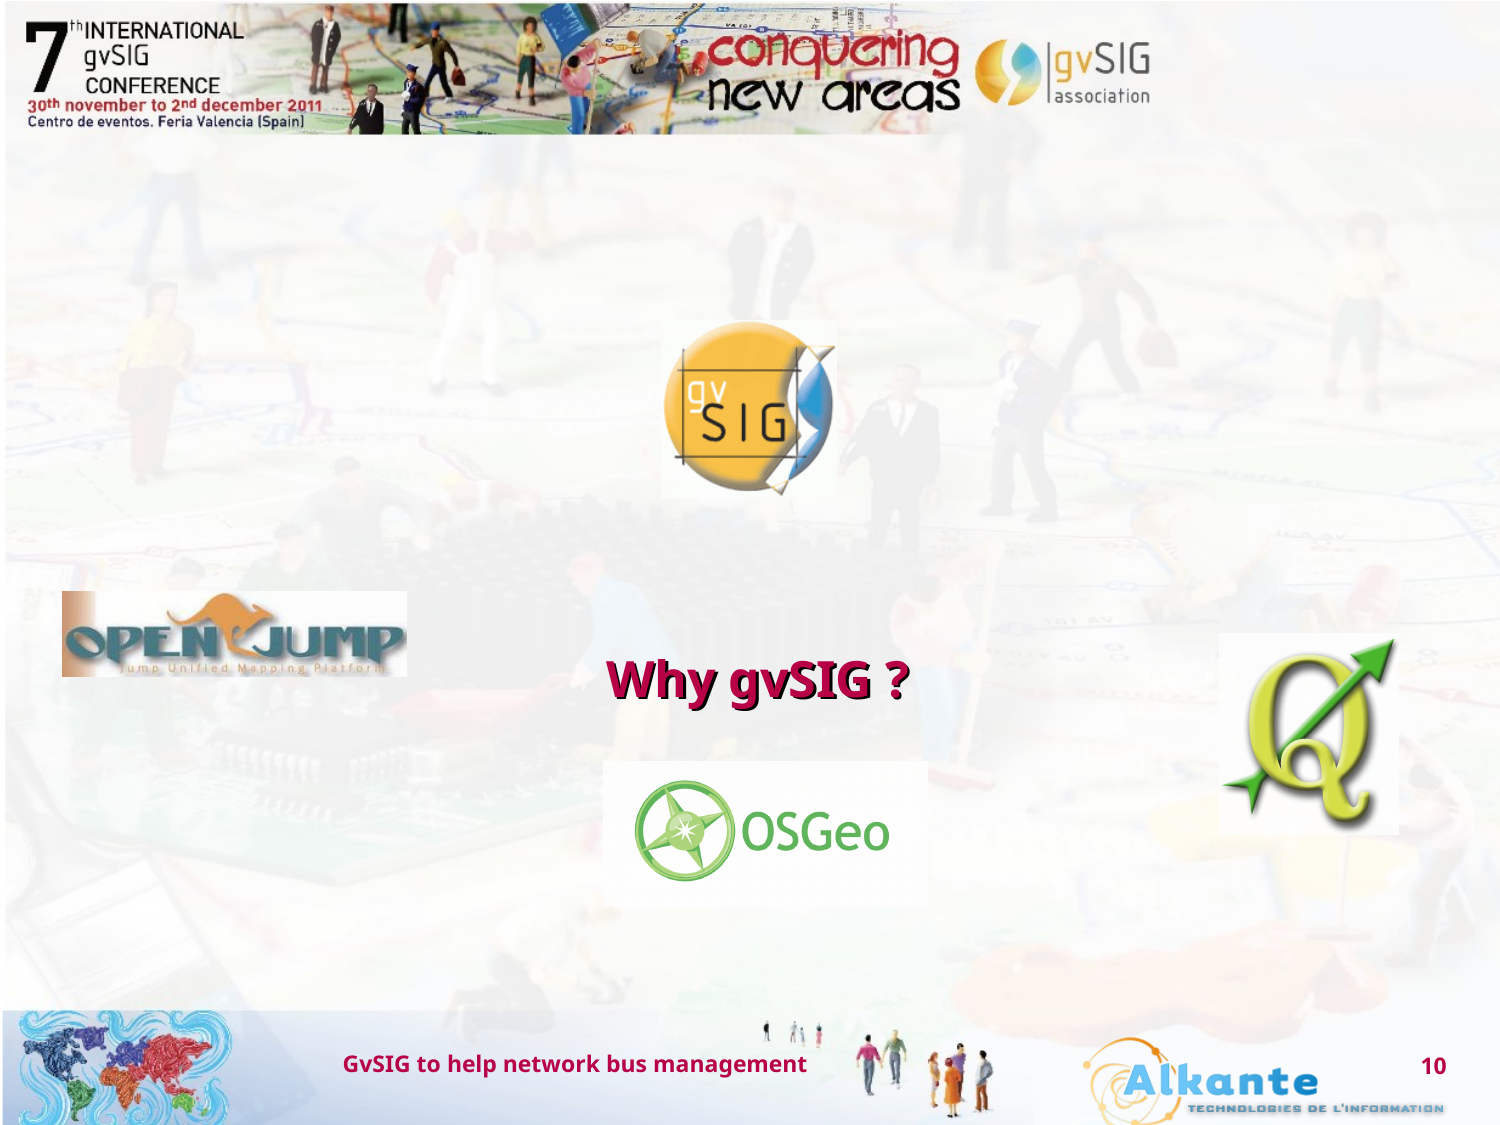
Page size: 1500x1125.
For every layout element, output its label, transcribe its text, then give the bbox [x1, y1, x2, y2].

subtitle Why gvSIG ? [68, 301, 1447, 1044]
picture [2, 1, 1500, 1125]
